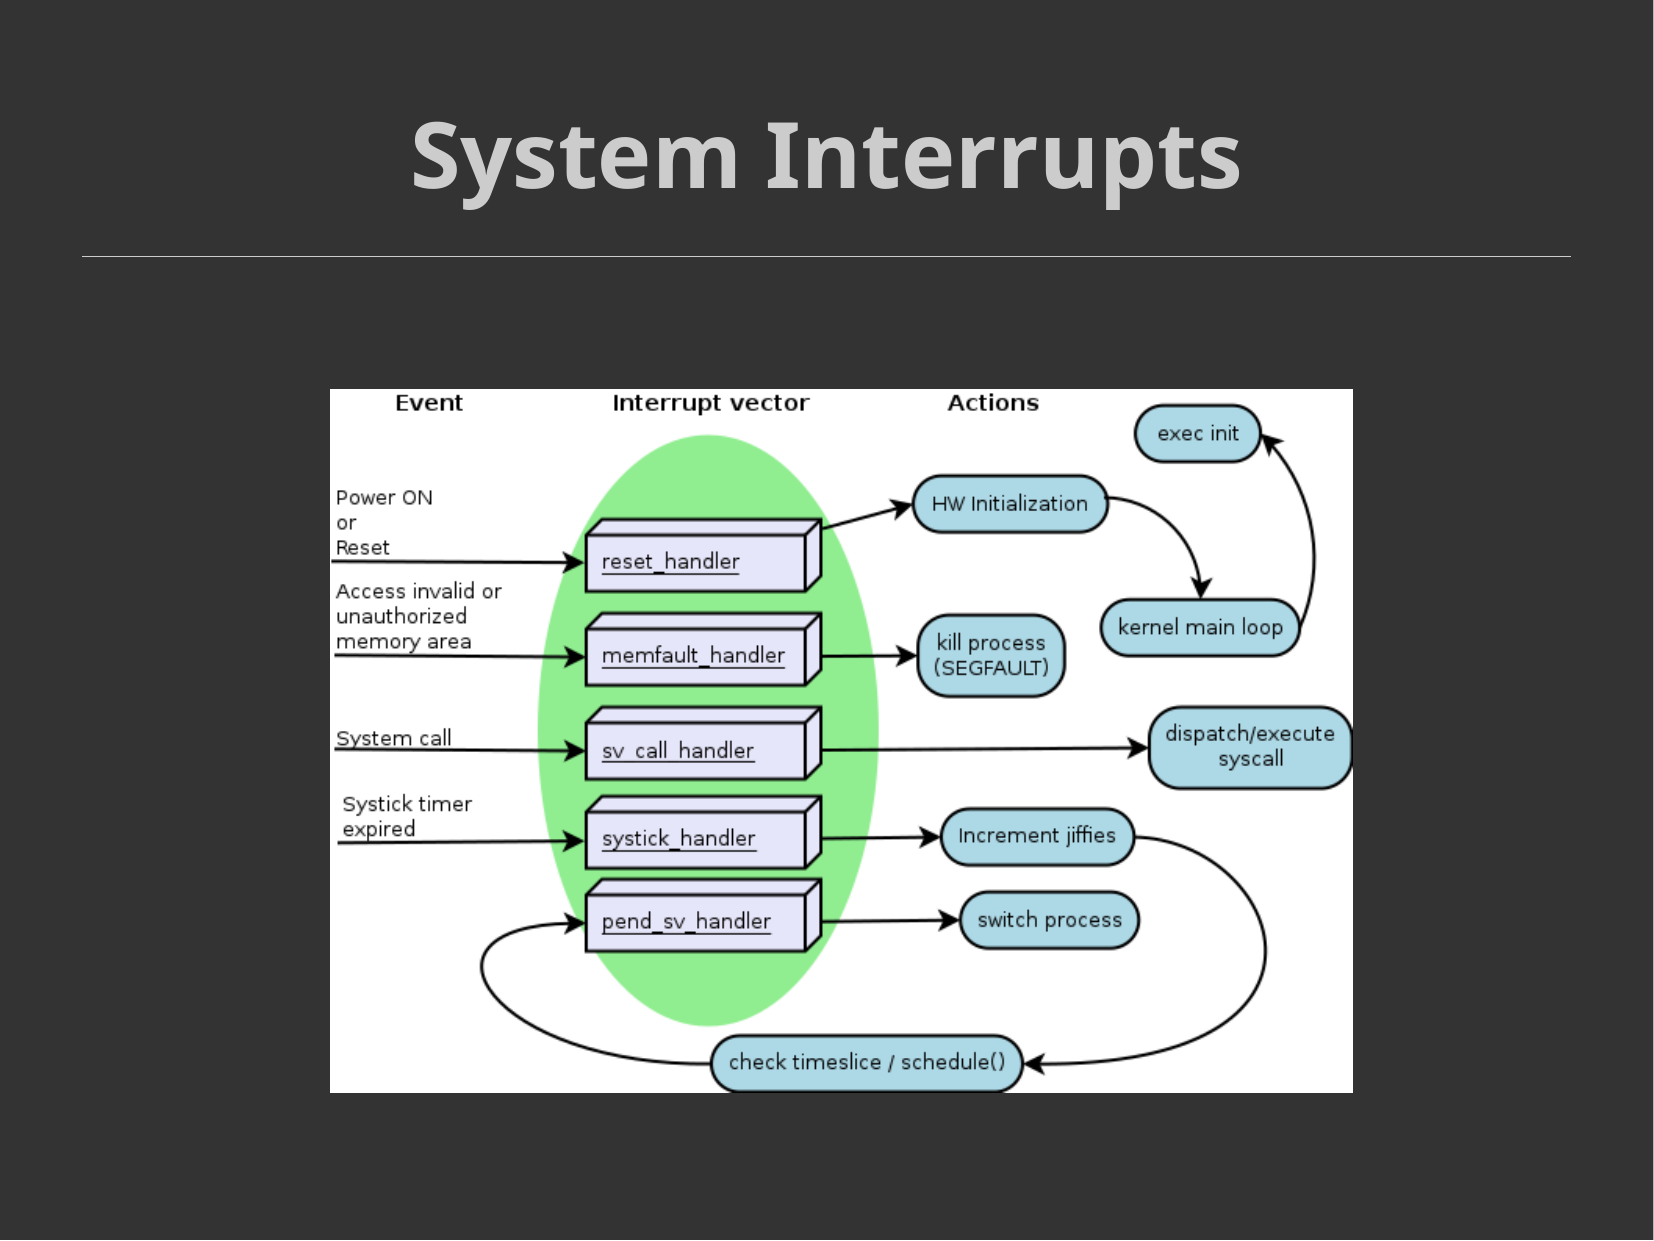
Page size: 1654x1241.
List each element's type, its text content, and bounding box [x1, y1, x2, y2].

picture [330, 389, 1353, 1093]
title System Interrupts [82, 49, 1571, 257]
